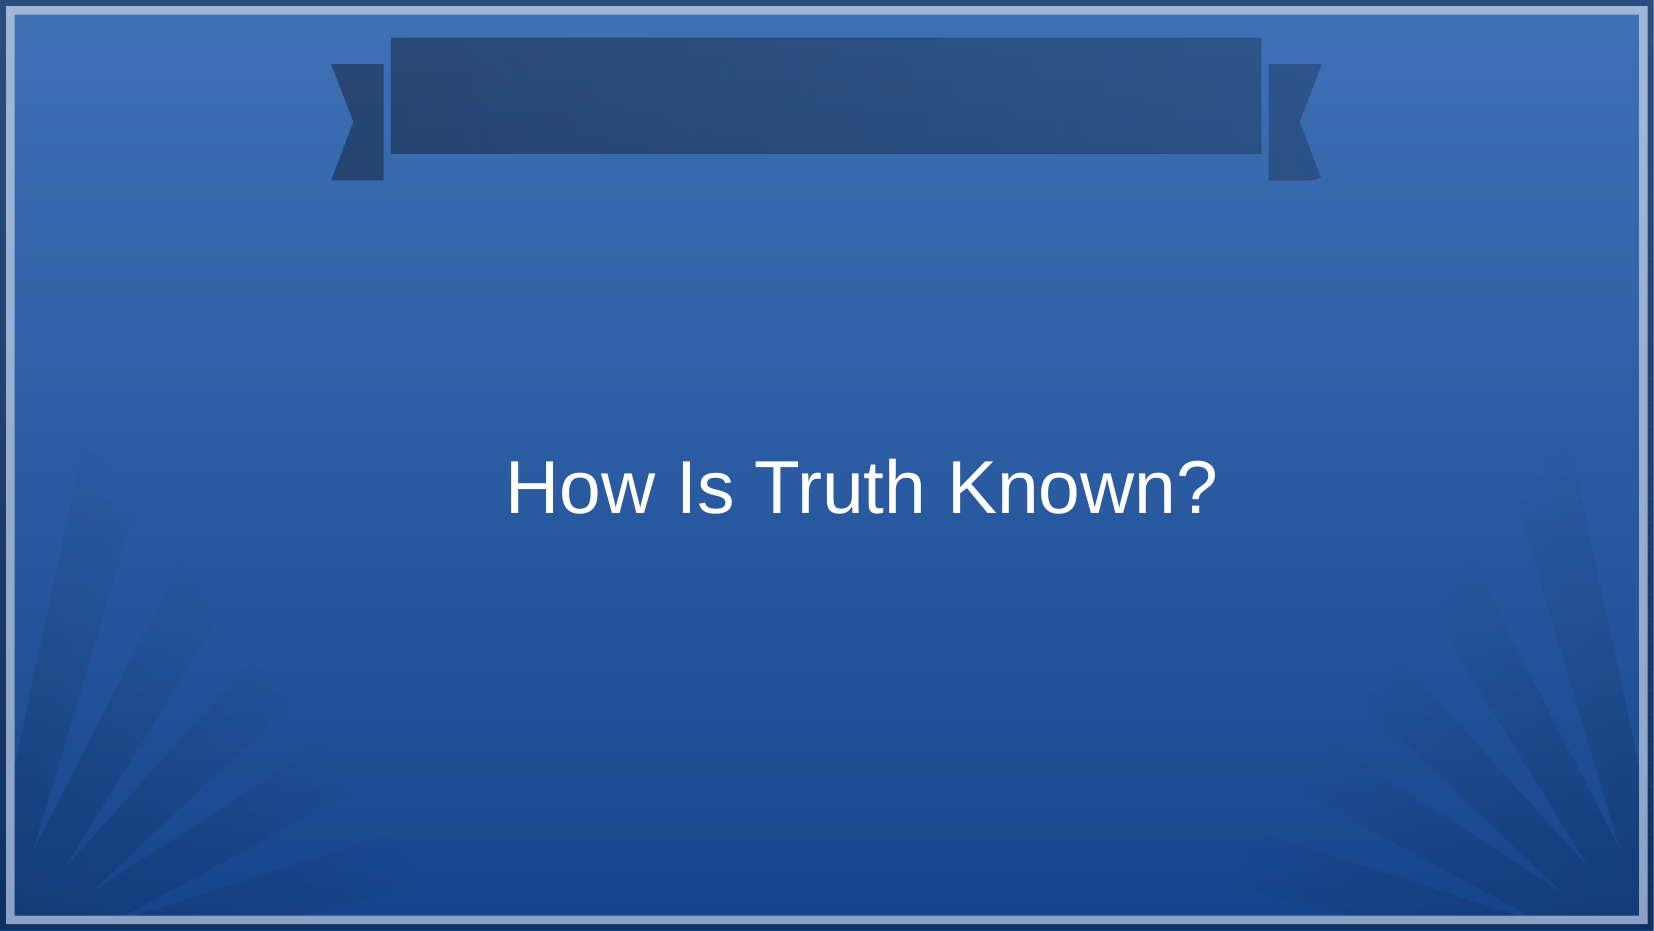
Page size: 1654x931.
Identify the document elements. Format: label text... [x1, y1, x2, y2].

list How Is Truth Known? [82, 217, 1571, 758]
